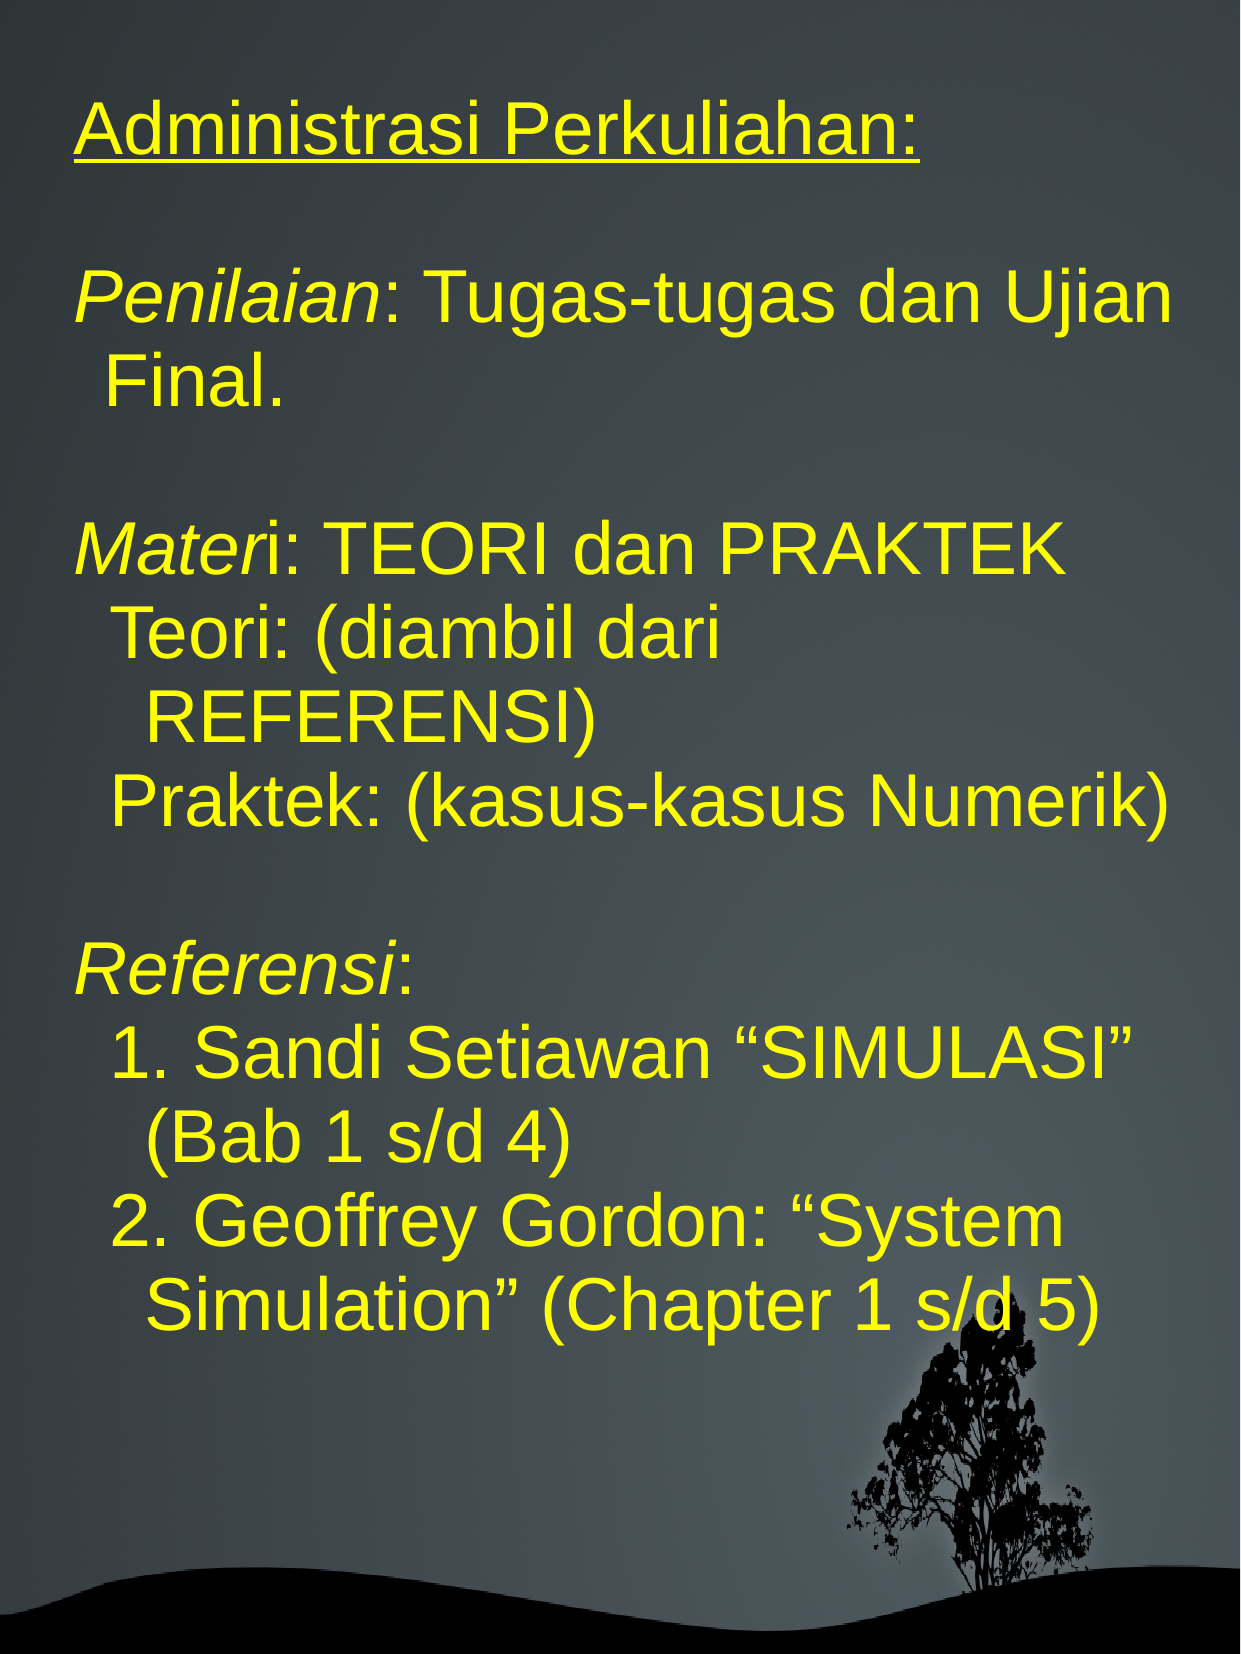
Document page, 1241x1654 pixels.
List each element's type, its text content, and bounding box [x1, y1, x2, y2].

text_box Administrasi Perkuliahan: Penilaian: Tugas-tugas dan Ujian Final. Materi: TEORI dan PRAKTEK Teori: (diambil dari REFERENSI) Praktek: (kasus-kasus Numerik) Referensi: 1. Sandi Setiawan “SIMULASI” (Bab 1 s/d 4) 2. Geoffrey Gordon: “System Simulation” (Chapter 1 s/d 5) [59, 79, 1211, 1354]
picture [0, 0, 1241, 1654]
